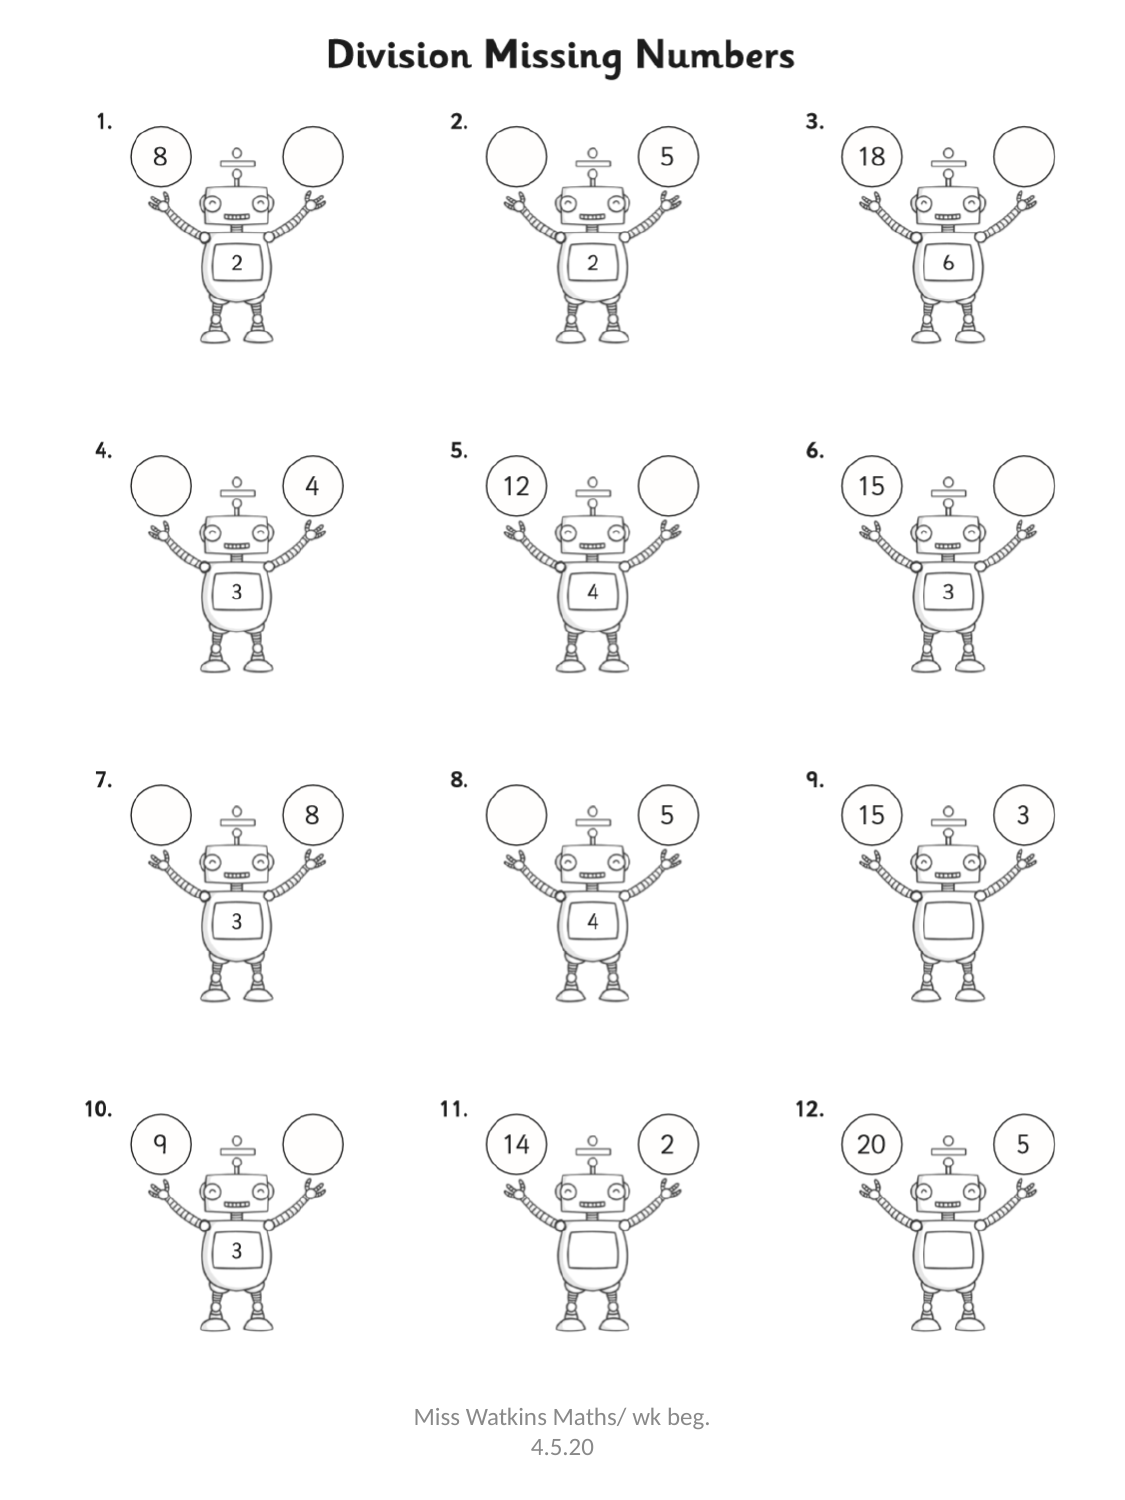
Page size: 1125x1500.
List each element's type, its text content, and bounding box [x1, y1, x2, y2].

text_box Miss Watkins Maths/ wk beg. 4.5.20 [384, 1390, 741, 1471]
picture [38, 0, 1087, 1364]
